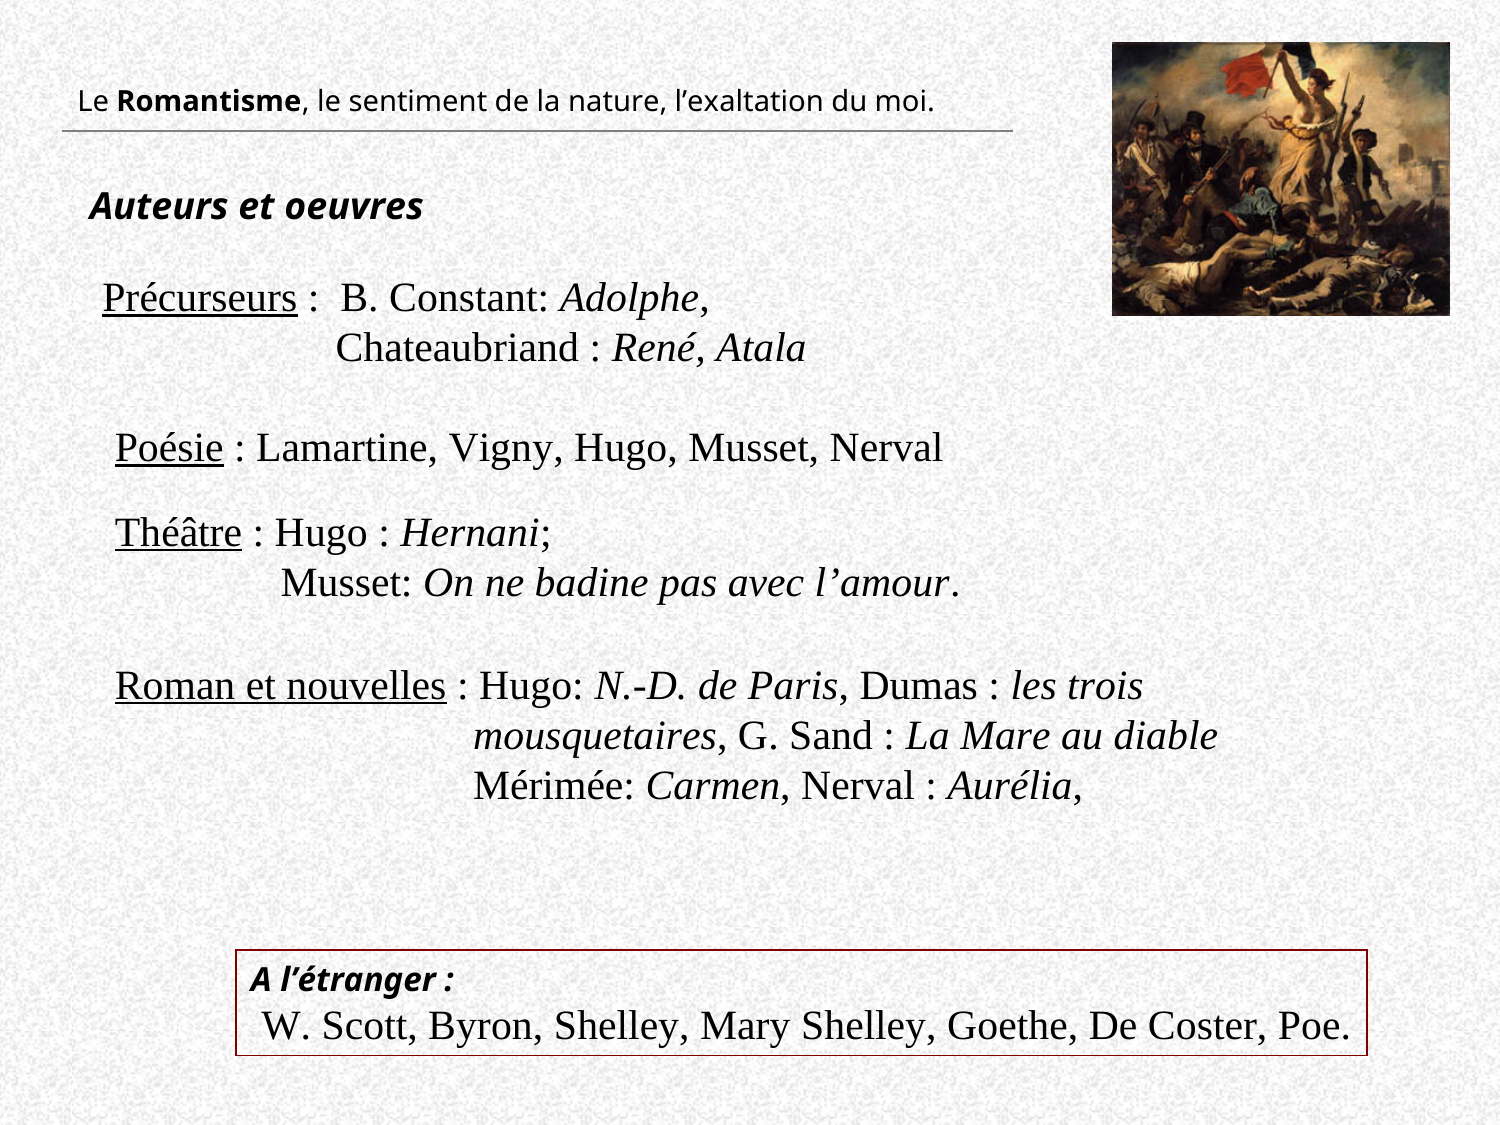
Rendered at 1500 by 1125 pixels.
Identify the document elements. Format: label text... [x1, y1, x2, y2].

text_box Auteurs et oeuvres [75, 174, 513, 236]
text_box Le Romantisme, le sentiment de la nature, l’exaltation du moi. [62, 74, 959, 126]
text_box Roman et nouvelles : Hugo: N.-D. de Paris, Dumas : les trois mousquetaires, G. Sand : La Mare au diable Mérimée: Carmen, Nerval : Aurélia, [99, 650, 1326, 816]
picture [0, 0, 1500, 1125]
text_box A l’étranger : W. Scott, Byron, Shelley, Mary Shelley, Goethe, De Coster, Poe. [236, 950, 1368, 1056]
text_box Poésie : Lamartine, Vigny, Hugo, Musset, Nerval [99, 412, 1326, 478]
text_box Théâtre : Hugo : Hernani; Musset: On ne badine pas avec l’amour. [99, 497, 1326, 613]
text_box Précurseurs : B. Constant: Adolphe, Chateaubriand : René, Atala [87, 262, 888, 378]
